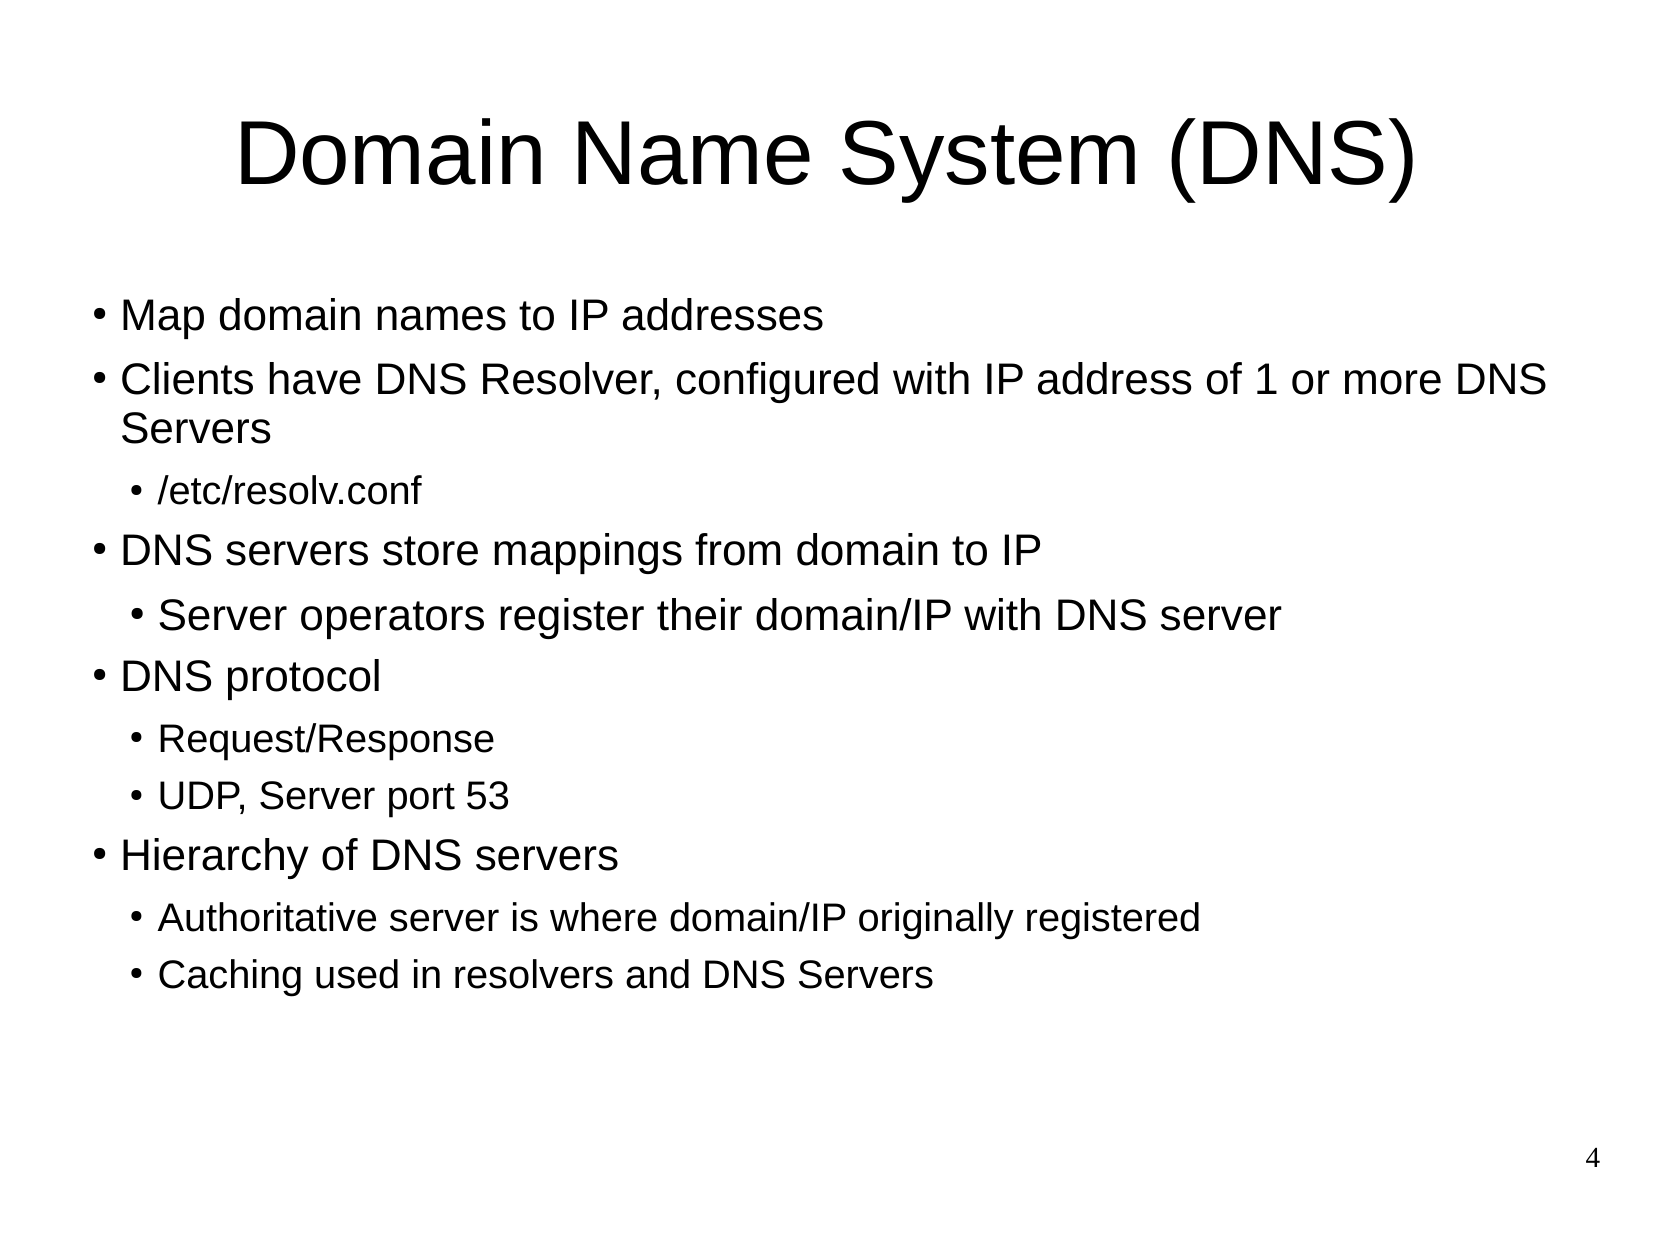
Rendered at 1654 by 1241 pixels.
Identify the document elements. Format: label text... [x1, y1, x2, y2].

title Domain Name System (DNS) [82, 49, 1571, 257]
list Map domain names to IP addresses Clients have DNS Resolver, configured with IP address of 1 or more DNS Servers /etc/resolv.conf DNS servers store mappings from domain to IP Server operators register their domain/IP with DNS server DNS protocol Request/Response UDP, Server port 53 Hierarchy of DNS servers Authoritative server is where domain/IP originally registered Caching used in resolvers and DNS Servers [82, 290, 1571, 1010]
